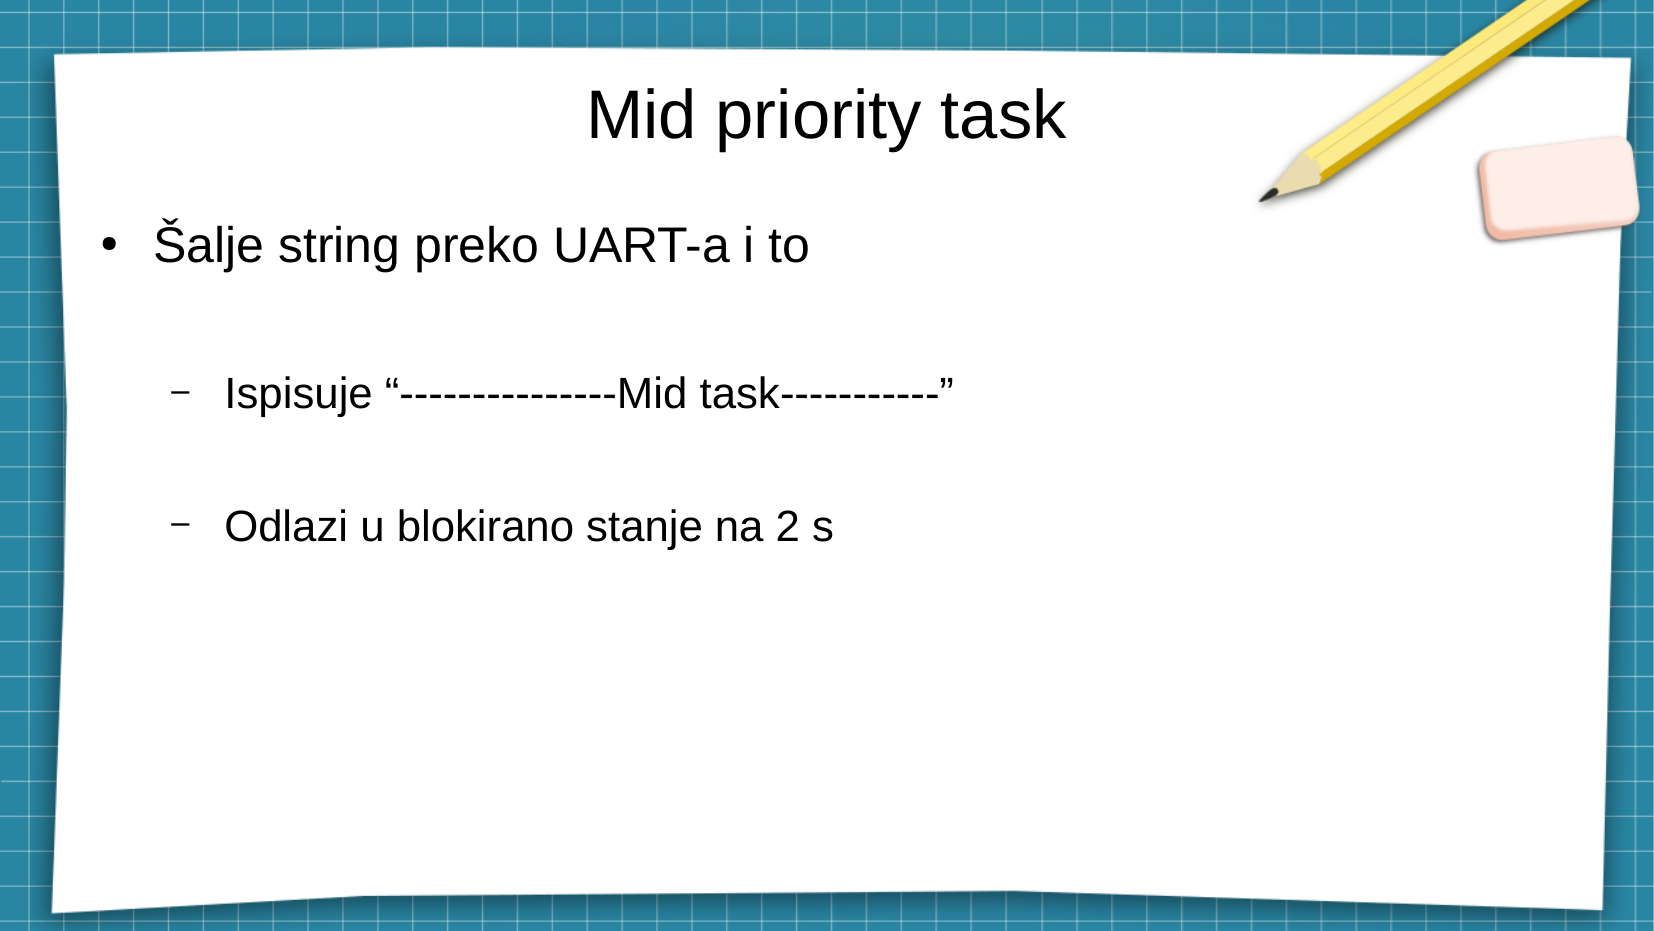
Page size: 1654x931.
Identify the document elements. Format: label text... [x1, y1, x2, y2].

picture [0, 0, 1654, 931]
title Mid priority task [82, 37, 1571, 193]
list Šalje string preko UART-a i to Ispisuje “---------------Mid task-----------” Odlazi u blokirano stanje na 2 s [82, 217, 1571, 758]
